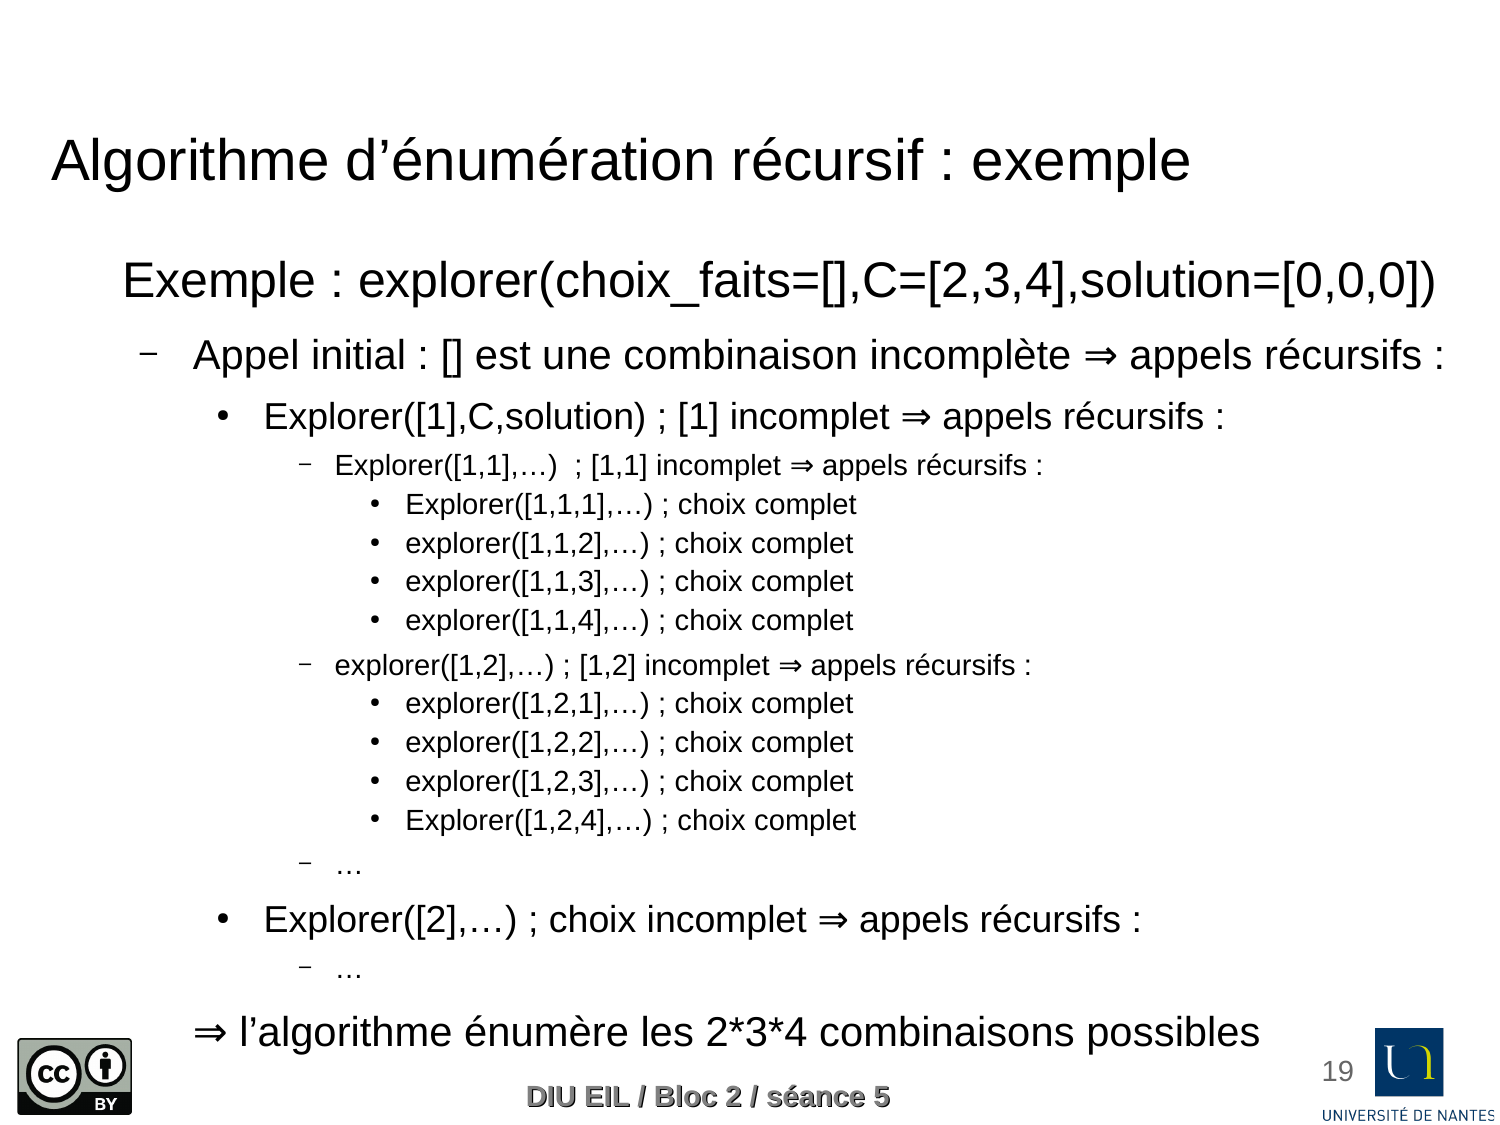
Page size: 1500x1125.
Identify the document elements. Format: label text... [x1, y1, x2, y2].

title Algorithme d’énumération récursif : exemple [51, 97, 1449, 223]
picture [1323, 1028, 1495, 1121]
list Exemple : explorer(choix_faits=[],C=[2,3,4],solution=[0,0,0]) Appel initial : [] est une combinaison incomplète ⇒ appels récursifs : Explorer([1],C,solution) ; [1] incomplet ⇒ appels récursifs : Explorer([1,1],…) ; [1,1] incomplet ⇒ appels récursifs : Explorer([1,1,1],…) ; choix complet explorer([1,1,2],…) ; choix complet explorer([1,1,3],…) ; choix complet explorer([1,1,4],…) ; choix complet explorer([1,2],…) ; [1,2] incomplet ⇒ appels récursifs : explorer([1,2,1],…) ; choix complet explorer([1,2,2],…) ; choix complet explorer([1,2,3],…) ; choix complet Explorer([1,2,4],…) ; choix complet … Explorer([2],…) ; choix incomplet ⇒ appels récursifs : … ⇒ l’algorithme énumère les 2*3*4 combinaisons possibles [51, 252, 1449, 1064]
picture [17, 1038, 132, 1115]
